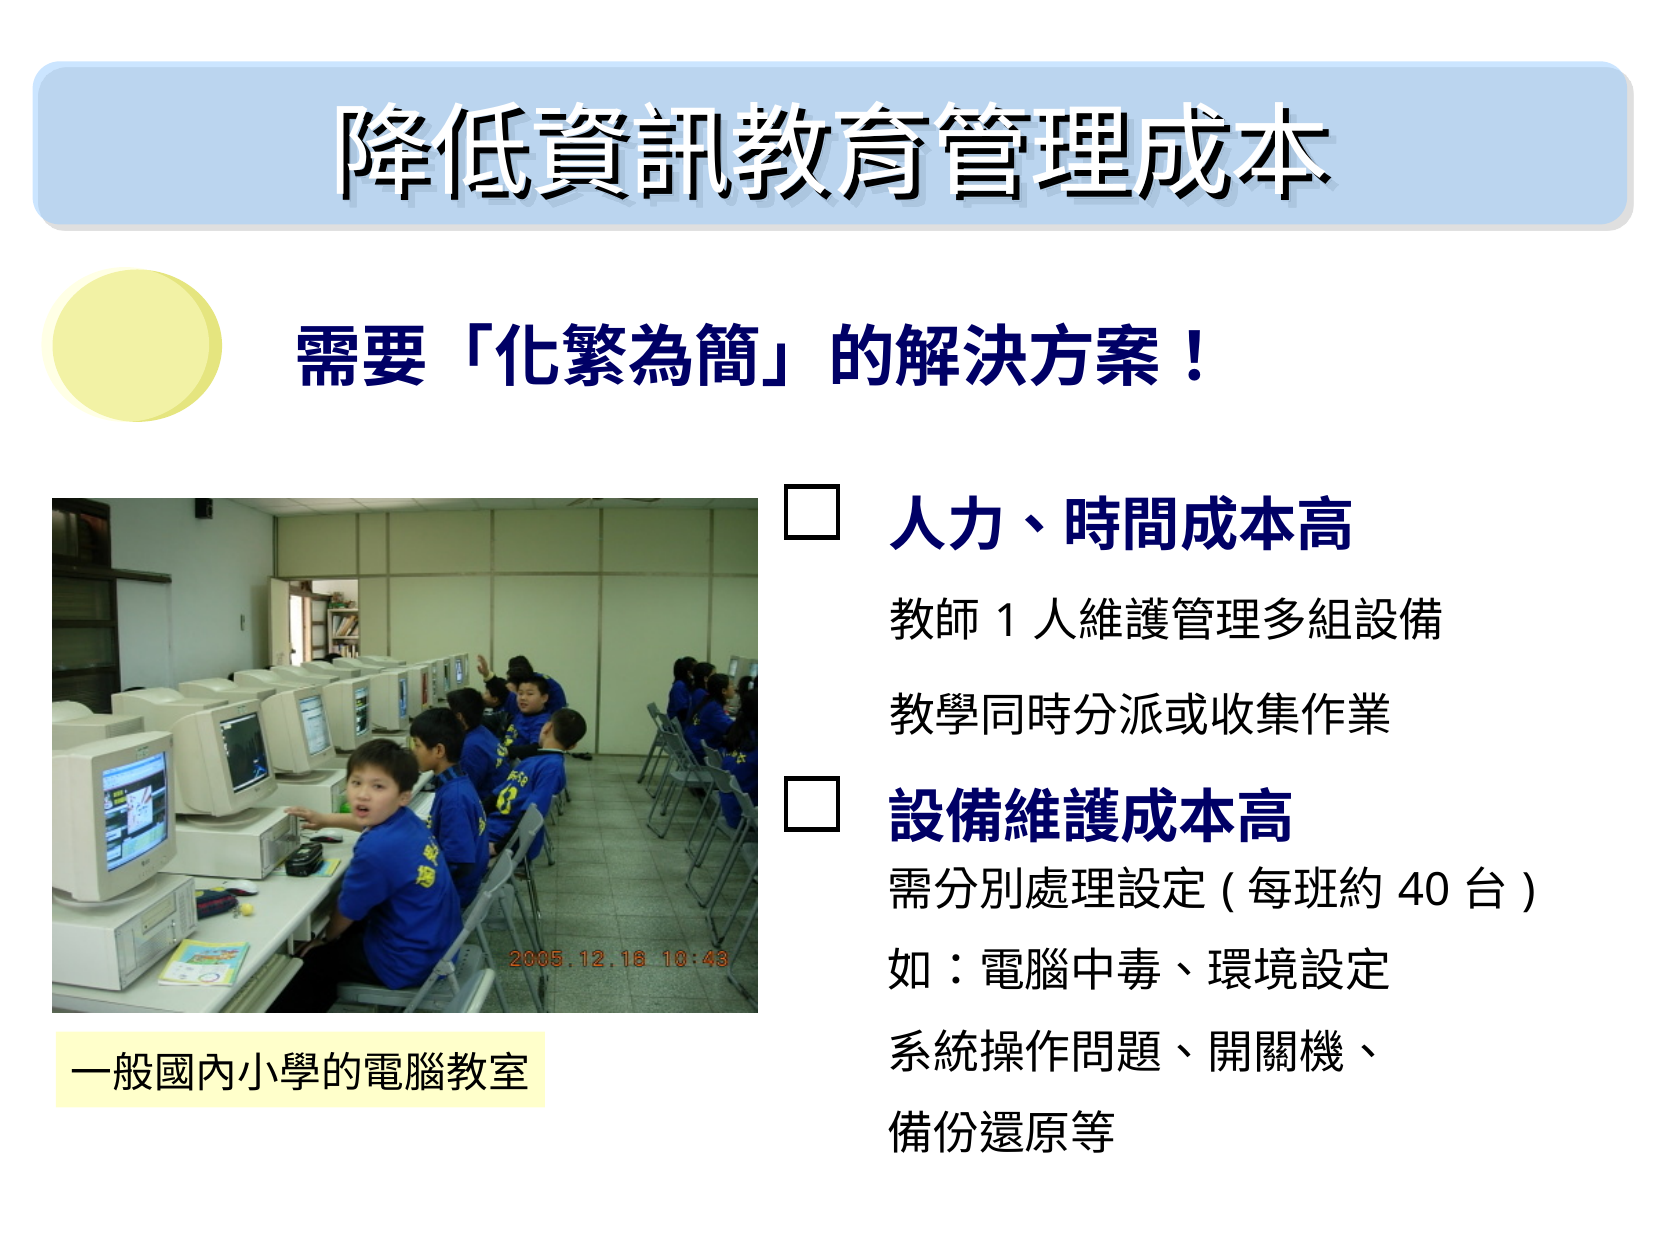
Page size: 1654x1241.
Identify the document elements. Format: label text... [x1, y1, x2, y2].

text_box [39, 485, 771, 1019]
text_box [786, 778, 839, 830]
text_box [786, 486, 839, 538]
text_box 需要「化繁為簡」的解決方案！ [279, 294, 1244, 407]
text_box 一般國內小學的電腦教室 [55, 1031, 545, 1108]
text_box 需分別處理設定(每班約40台) 如：電腦中毒、環境設定 系統操作問題、開關機、 備份還原等 [873, 854, 1551, 1169]
text_box [41, 267, 223, 422]
text_box 教師1人維護管理多組設備 教學同時分派或收集作業 [874, 575, 1460, 753]
picture [52, 498, 758, 1013]
text_box 降低資訊教育管理成本 [32, 61, 1628, 225]
text_box 人力、時間成本高 [874, 473, 1370, 570]
text_box 設備維護成本高 [872, 765, 1311, 862]
